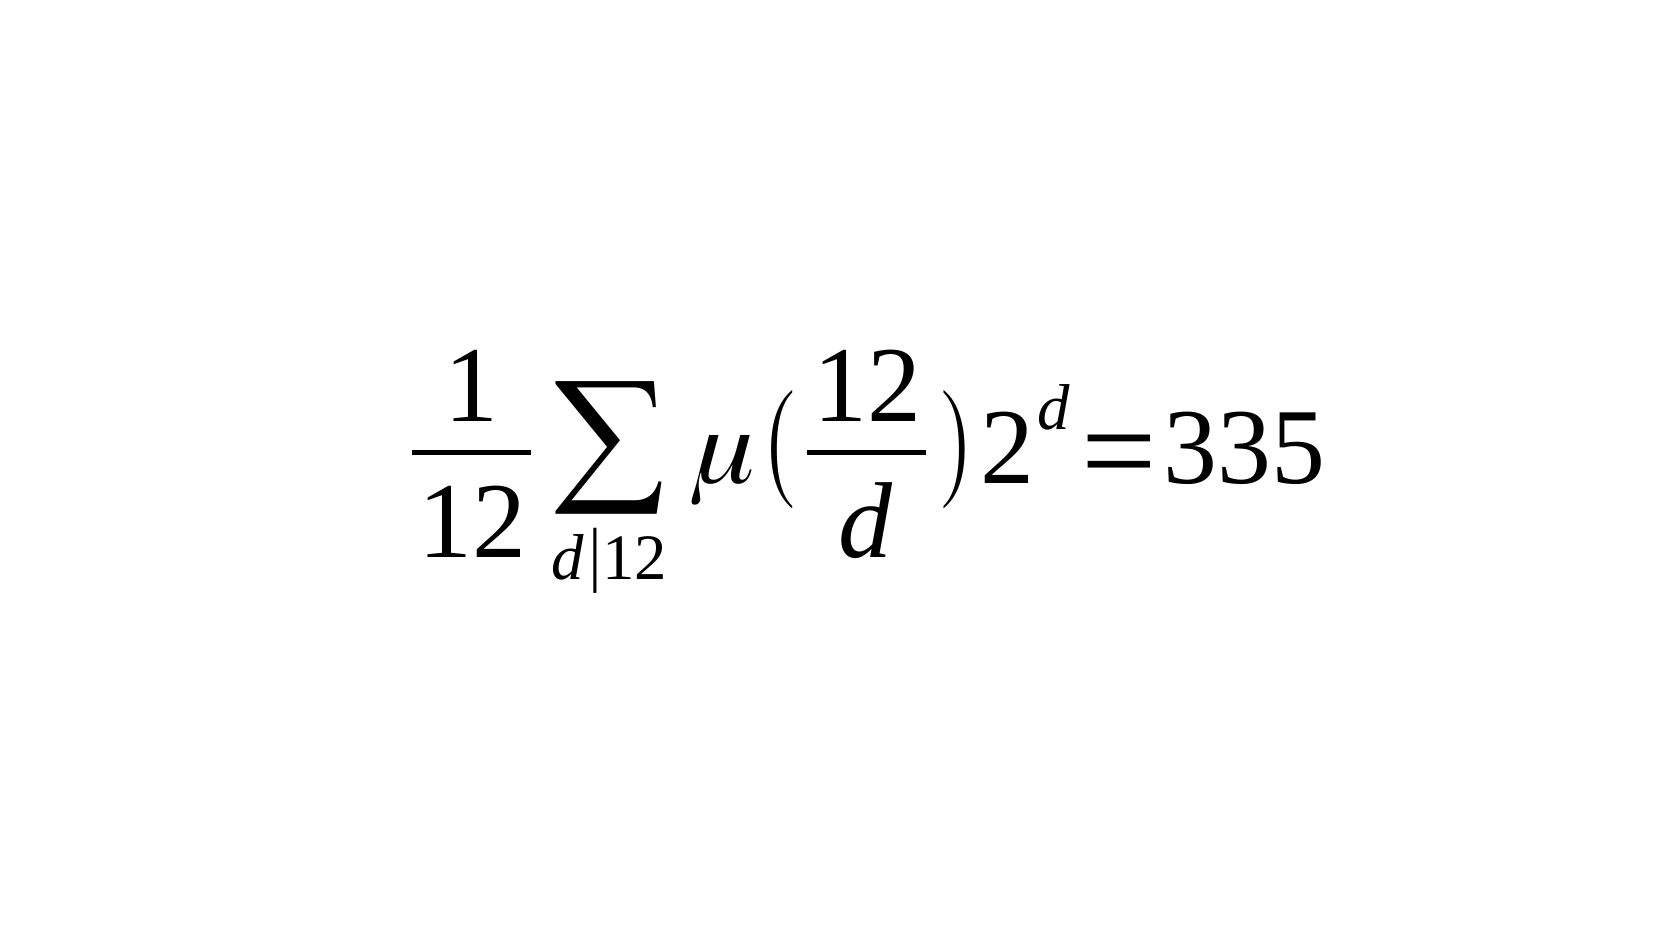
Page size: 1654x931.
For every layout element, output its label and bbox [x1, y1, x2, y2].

chart [407, 301, 1328, 597]
